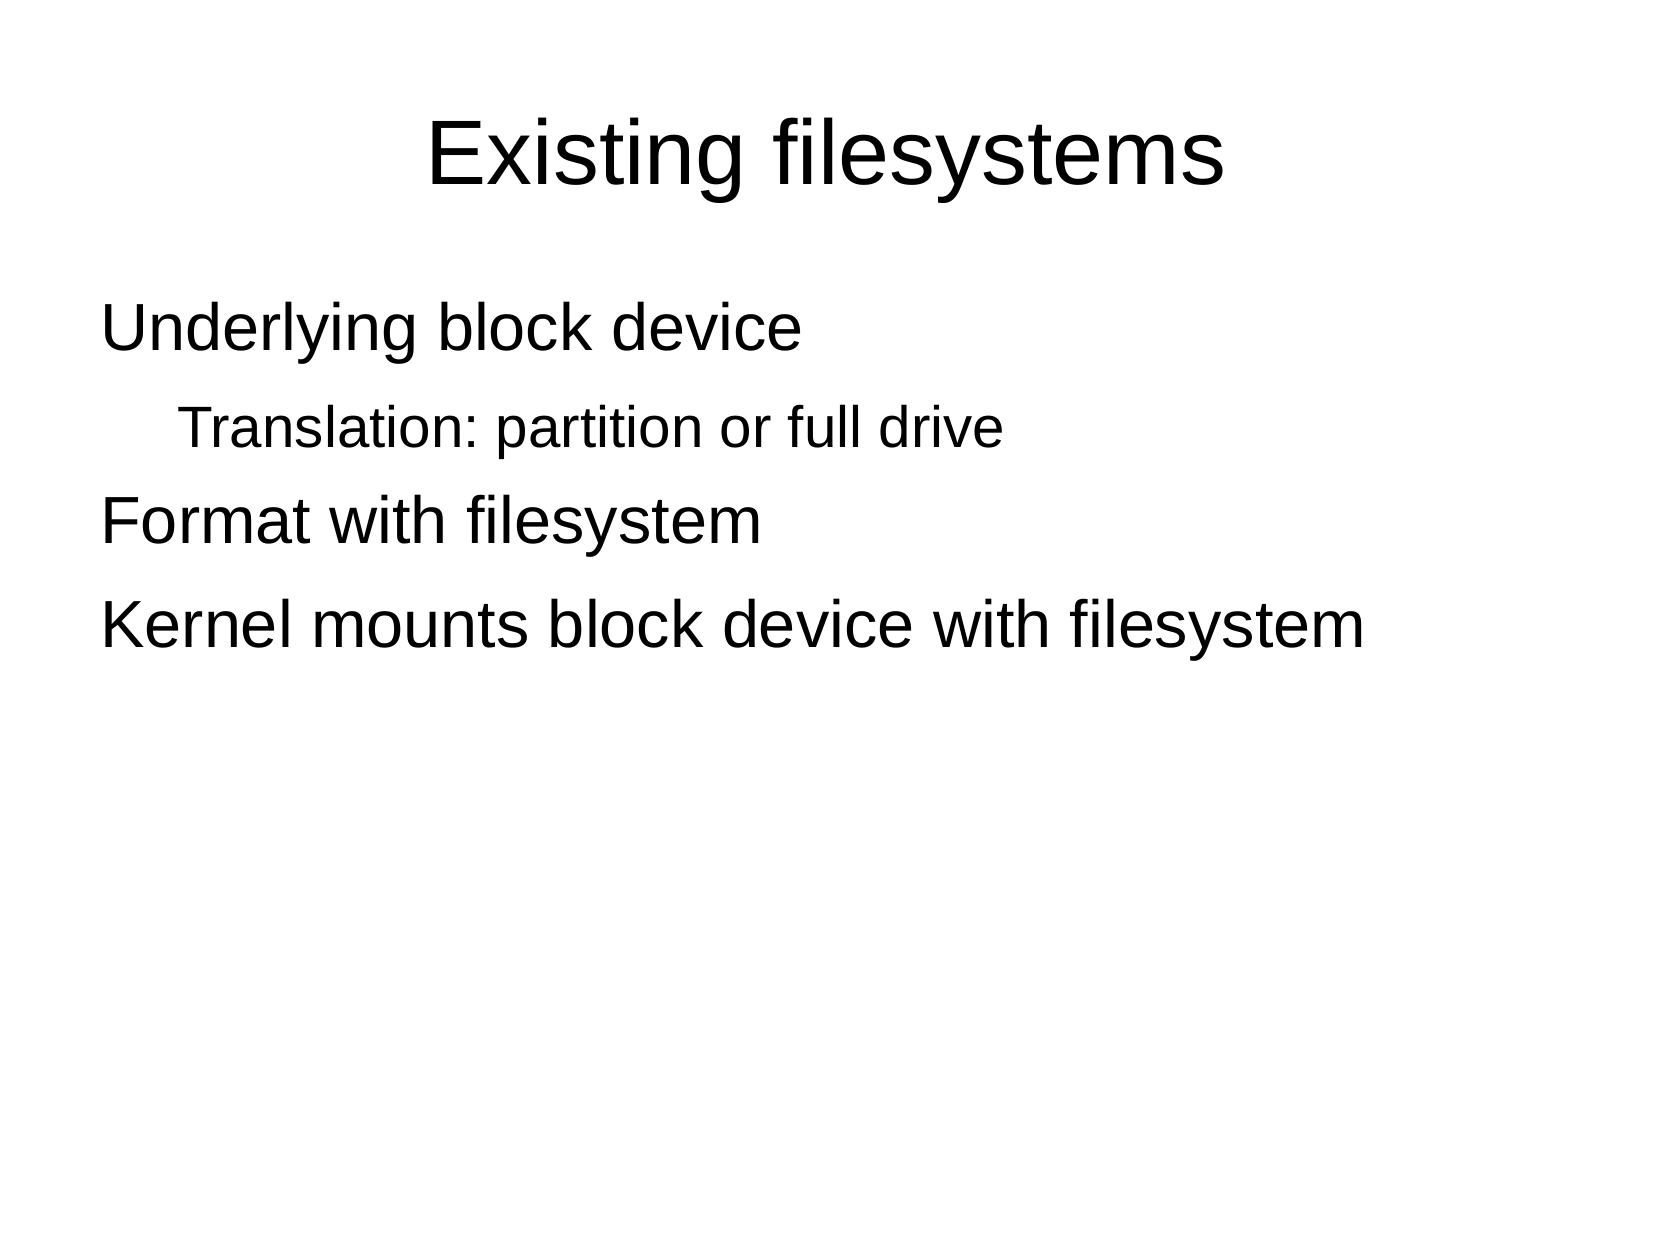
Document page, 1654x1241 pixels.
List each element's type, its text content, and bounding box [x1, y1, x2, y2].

title Existing filesystems [82, 56, 1571, 250]
list Underlying block device Translation: partition or full drive Format with filesystem Kernel mounts block device with filesystem [82, 290, 1571, 1094]
